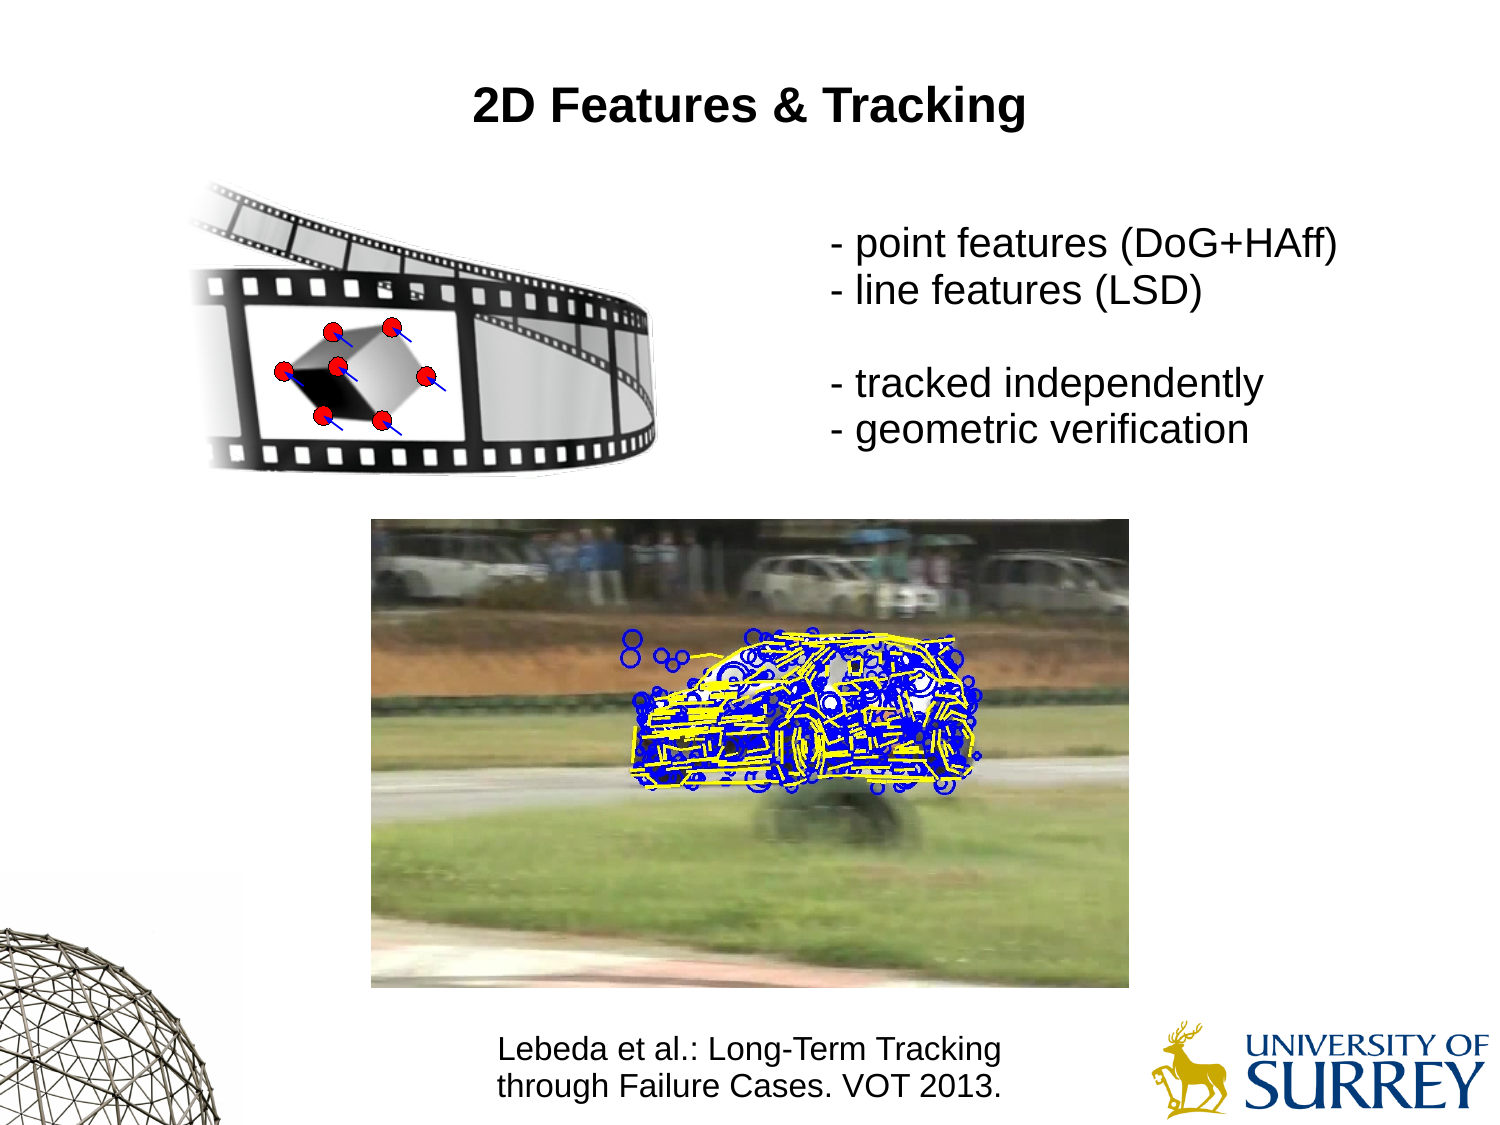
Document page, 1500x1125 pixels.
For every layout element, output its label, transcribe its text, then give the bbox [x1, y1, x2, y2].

text_box [416, 366, 437, 387]
text_box - point features (DoG+HAff) - line features (LSD) - tracked independently - geometric verification [814, 212, 1371, 461]
text_box [328, 356, 348, 377]
text_box [323, 322, 343, 342]
picture [0, 872, 244, 1125]
text_box [313, 405, 334, 426]
picture [167, 165, 662, 485]
text_box [274, 361, 294, 382]
title 2D Features & Tracking [0, 65, 1500, 148]
text_box [372, 410, 392, 431]
picture [371, 519, 1129, 988]
text_box Lebeda et al.: Long-Term Tracking through Failure Cases. VOT 2013. [482, 1023, 1018, 1125]
picture [1151, 1019, 1489, 1120]
text_box [382, 317, 402, 338]
